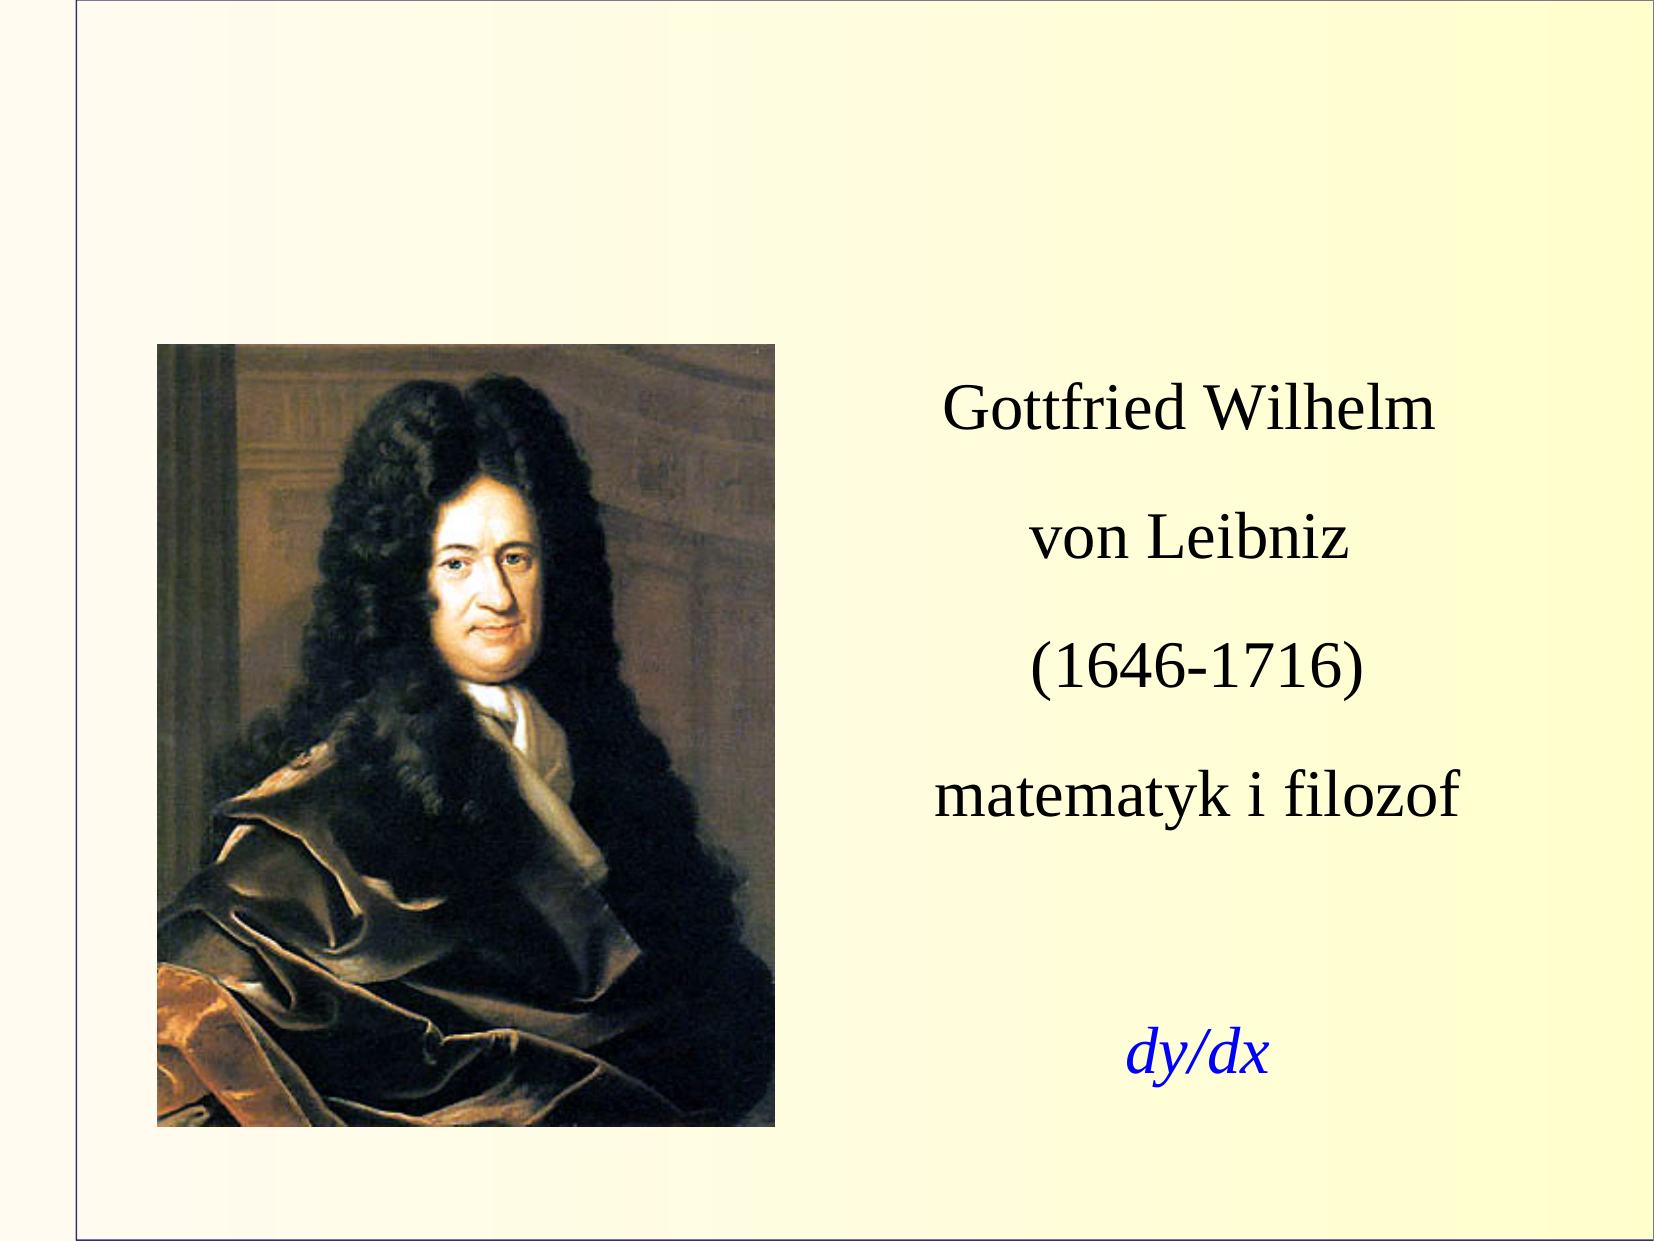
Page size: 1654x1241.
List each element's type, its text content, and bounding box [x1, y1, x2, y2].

list Gottfried Wilhelm von Leibniz (1646-1716) matematyk i filozof dy/dx [845, 344, 1535, 1208]
picture [0, 0, 75, 1241]
picture [157, 344, 775, 1127]
